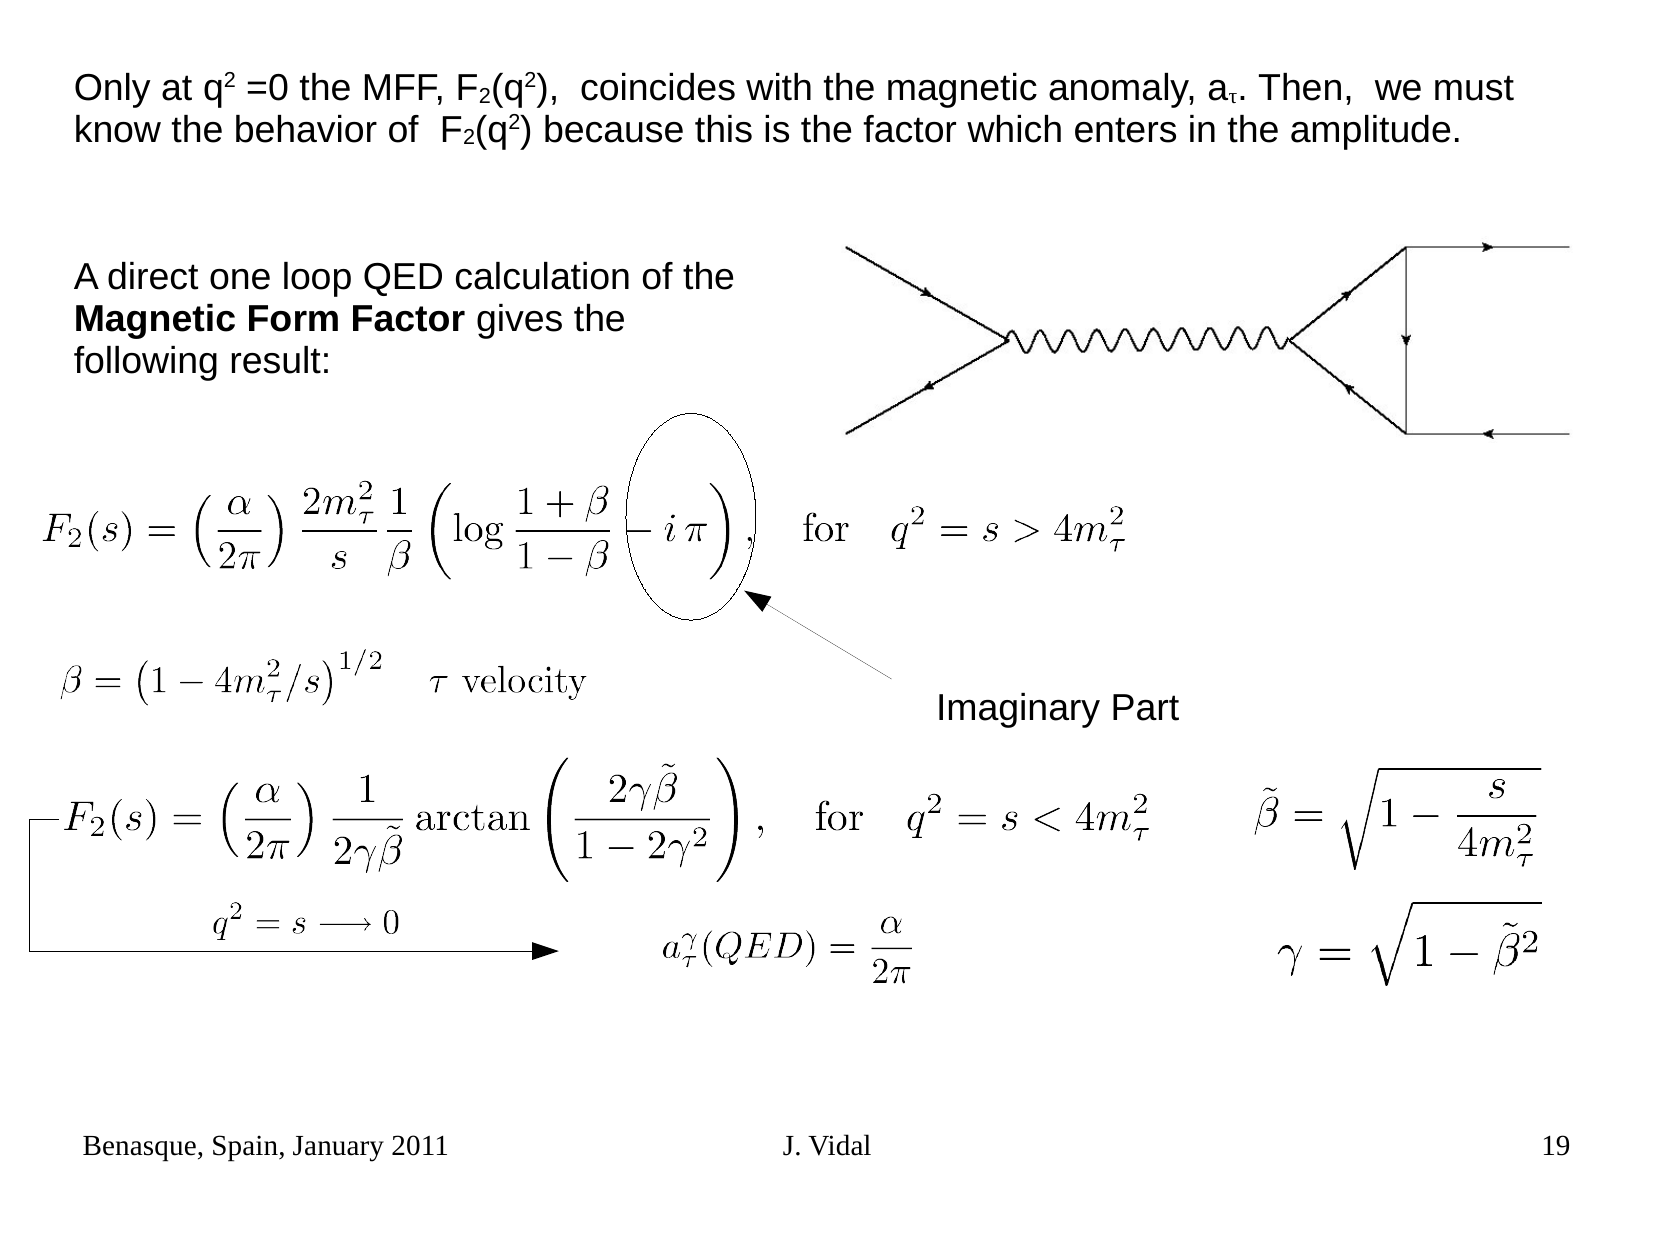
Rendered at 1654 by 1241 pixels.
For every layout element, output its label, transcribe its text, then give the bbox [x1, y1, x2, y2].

picture [53, 644, 590, 709]
text_box Only at q2 =0 the MFF, F2(q2), coincides with the magnetic anomaly, aτ. Then, we must know the behavior of F2(q2) because this is the factor which enters in the amplitude. [59, 59, 1625, 186]
text_box A direct one loop QED calculation of the Magnetic Form Factor gives the following result: [59, 248, 768, 391]
text_box Imaginary Part [921, 679, 1194, 737]
picture [59, 752, 1156, 886]
picture [1269, 897, 1544, 991]
picture [206, 899, 405, 945]
picture [1246, 764, 1544, 875]
picture [659, 915, 916, 985]
picture [833, 236, 1580, 443]
picture [38, 478, 1128, 583]
